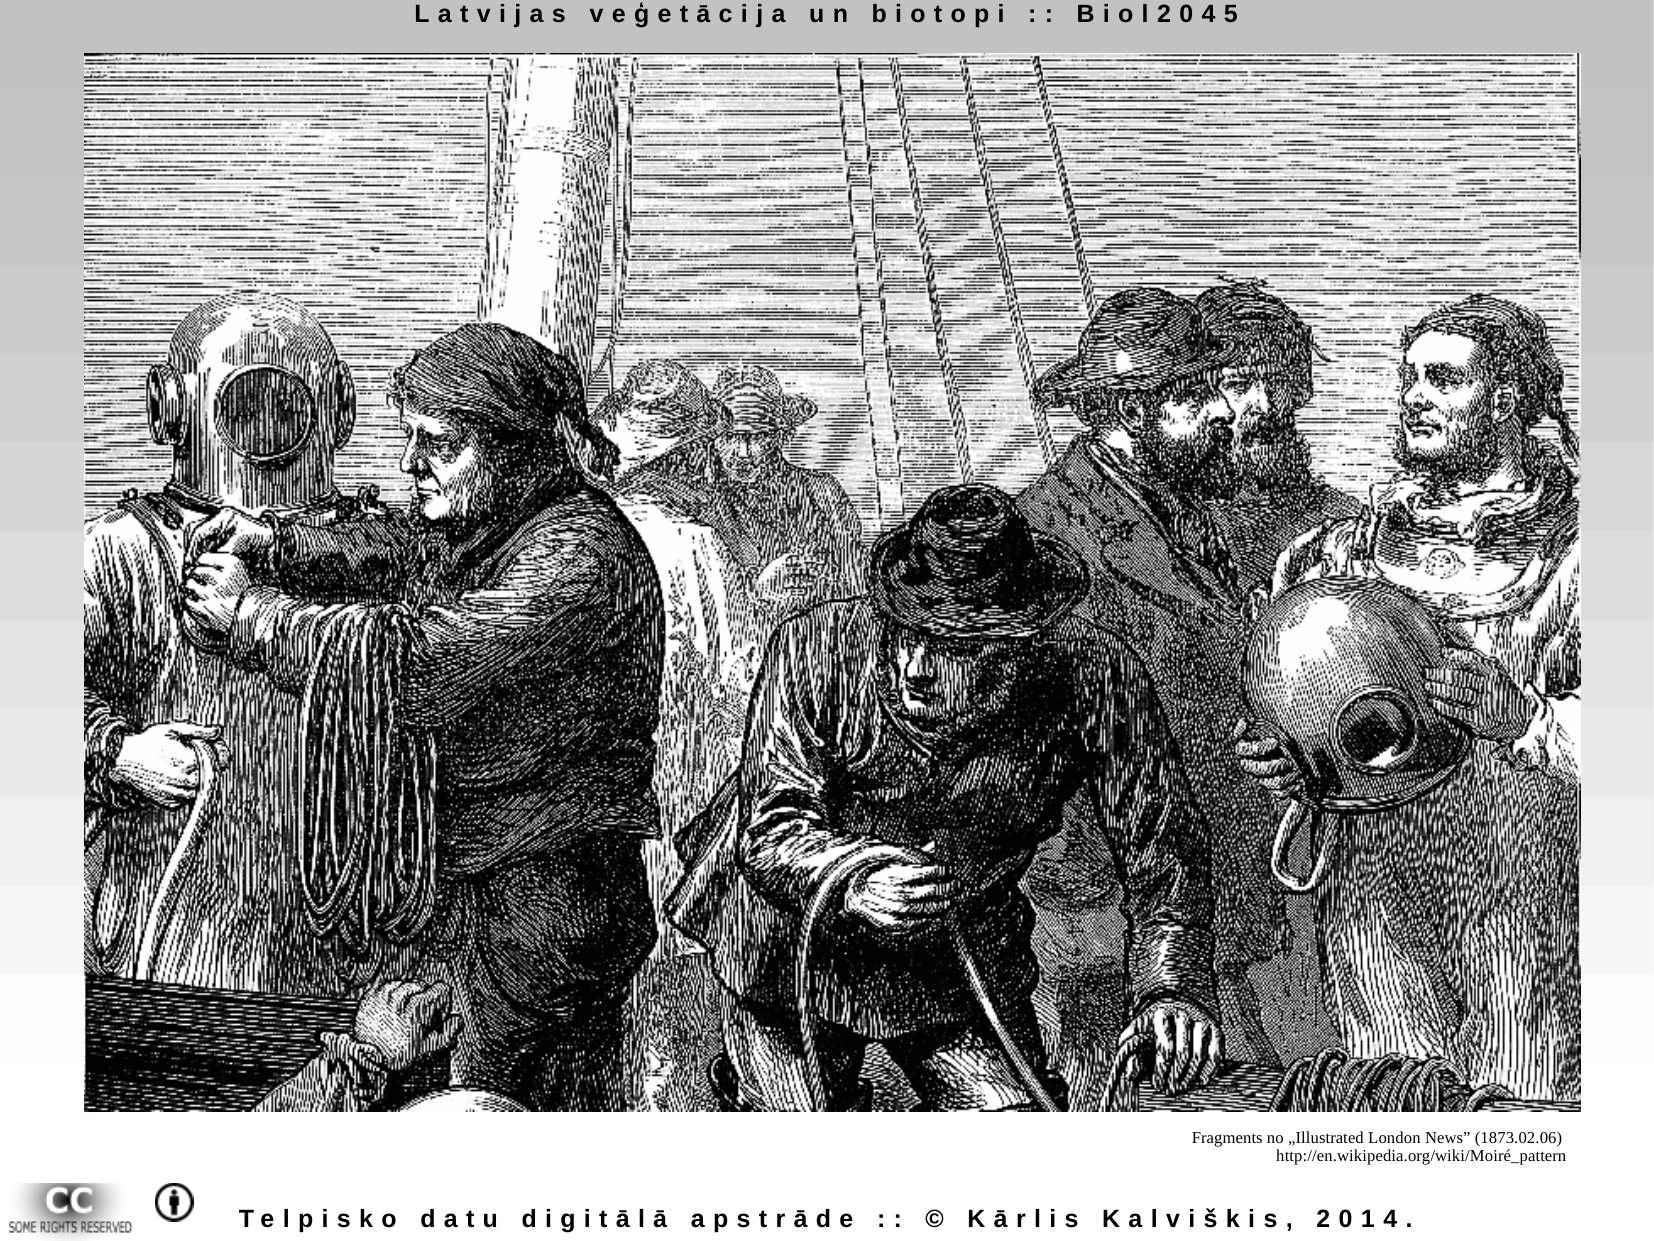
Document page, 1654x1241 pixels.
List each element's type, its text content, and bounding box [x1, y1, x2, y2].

picture [0, 0, 1654, 1241]
text_box Fragments no „Illustrated London News” (1873.02.06) http://en.wikipedia.org/wiki/Moiré_pattern [1195, 1128, 1568, 1166]
